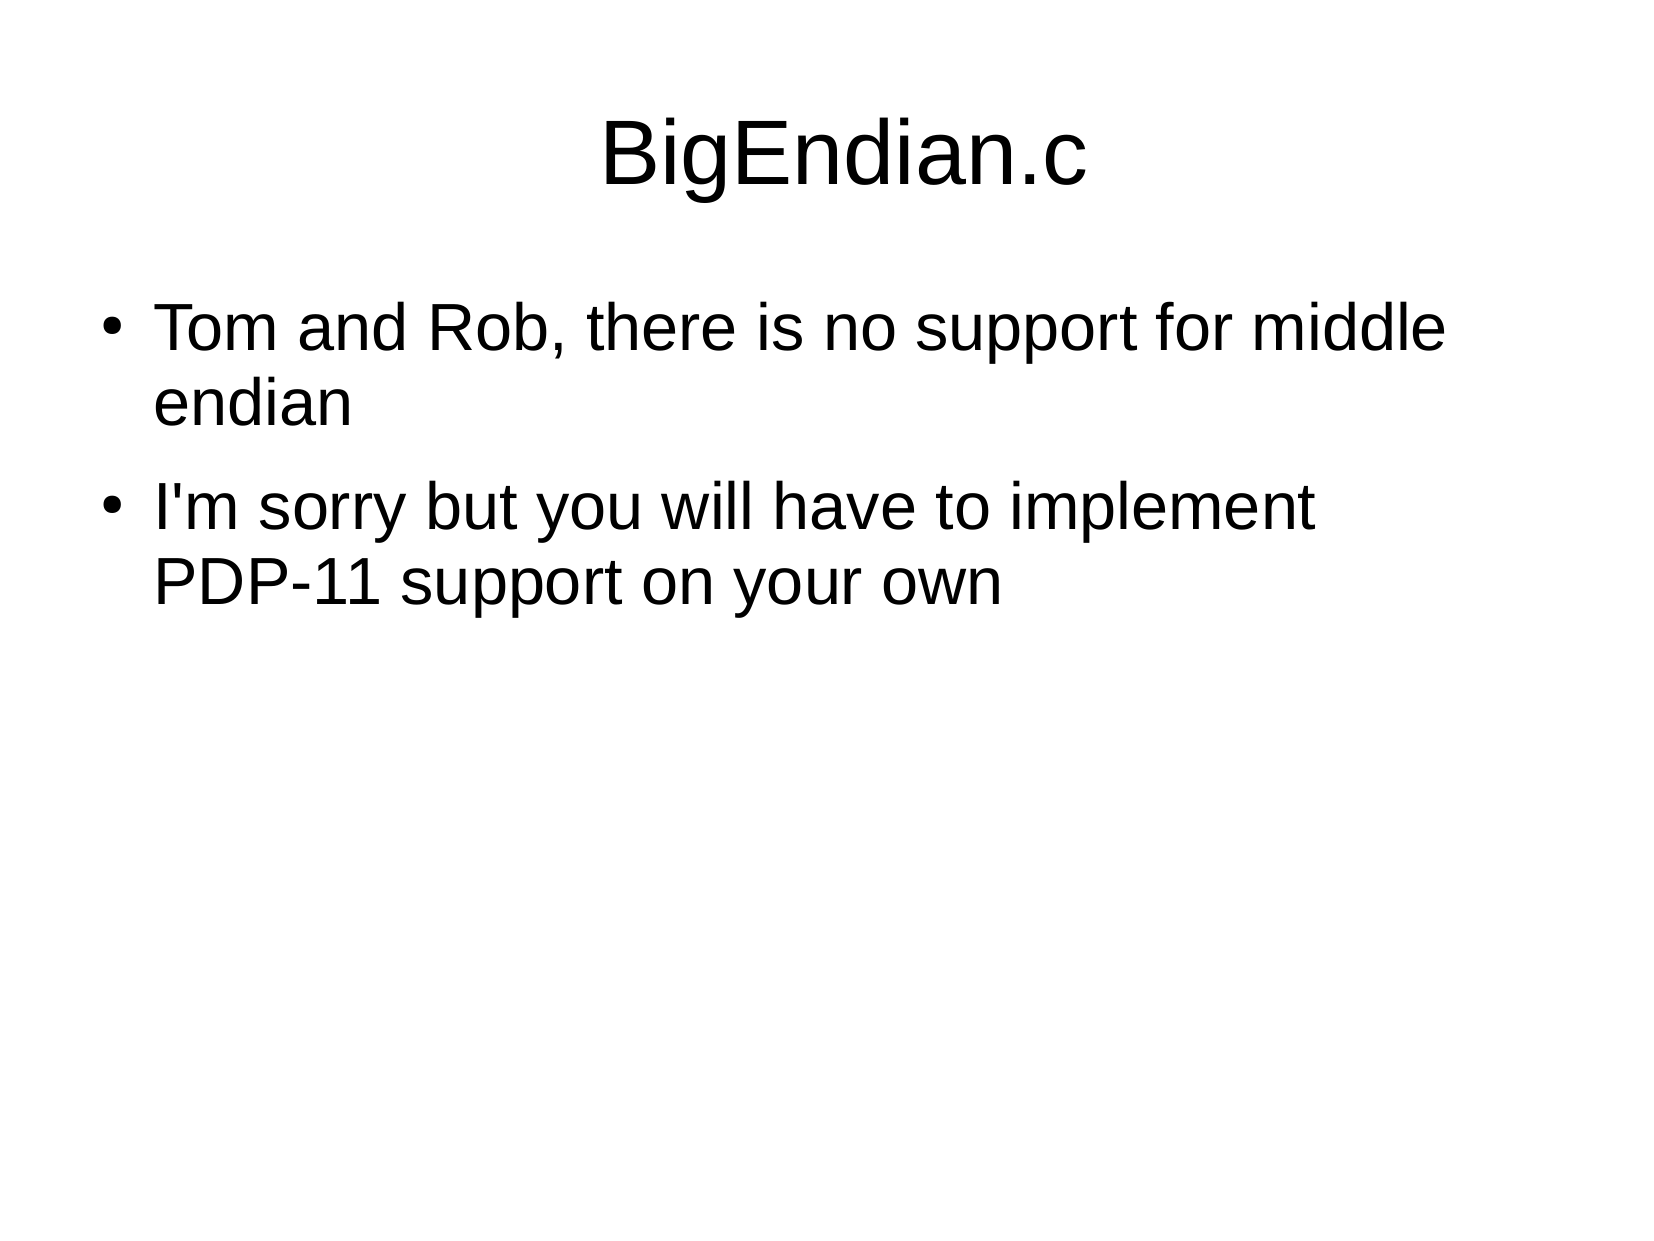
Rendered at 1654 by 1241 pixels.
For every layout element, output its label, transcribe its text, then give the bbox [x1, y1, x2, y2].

list Tom and Rob, there is no support for middle endian I'm sorry but you will have to implement PDP-11 support on your own [82, 290, 1571, 1182]
title BigEndian.c [82, 49, 1571, 257]
